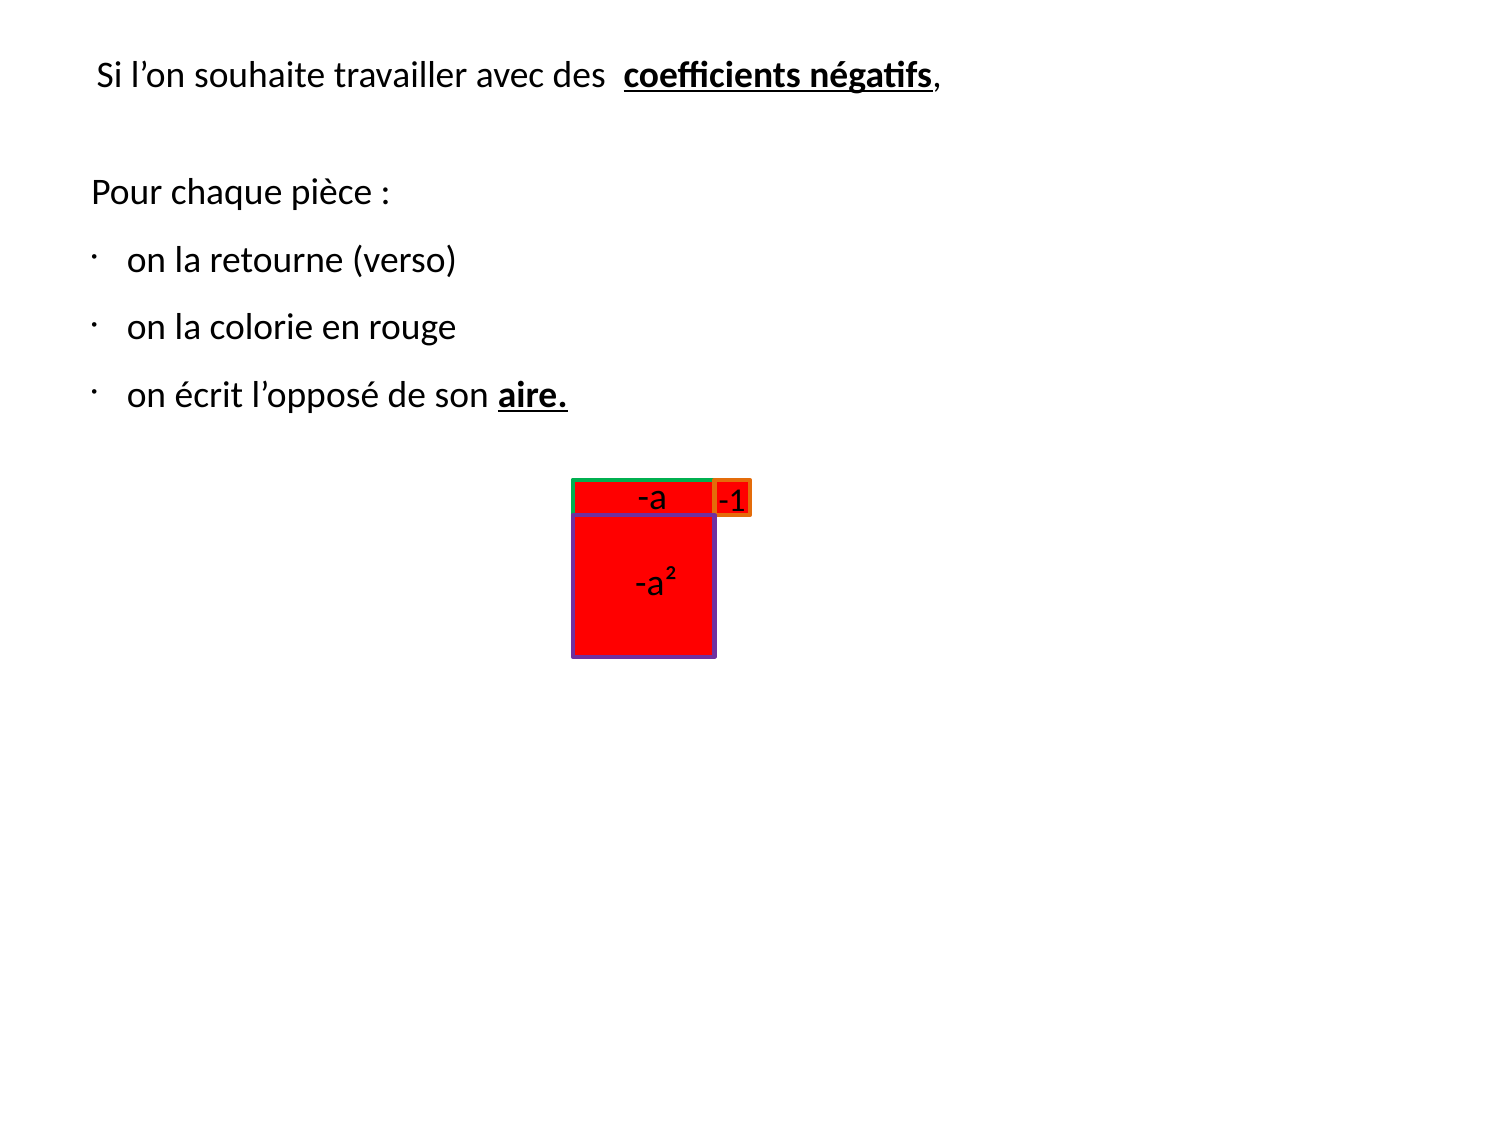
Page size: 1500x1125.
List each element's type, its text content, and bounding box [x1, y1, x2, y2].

text_box -a [622, 464, 683, 515]
text_box -a² [620, 550, 693, 611]
text_box [572, 479, 715, 657]
text_box Pour chaque pièce : on la retourne (verso) on la colorie en rouge on écrit l’opposé de son aire. [76, 137, 827, 423]
text_box -1 [703, 466, 770, 527]
text_box Si l’on souhaite travailler avec des coefficients négatifs, [81, 42, 966, 103]
